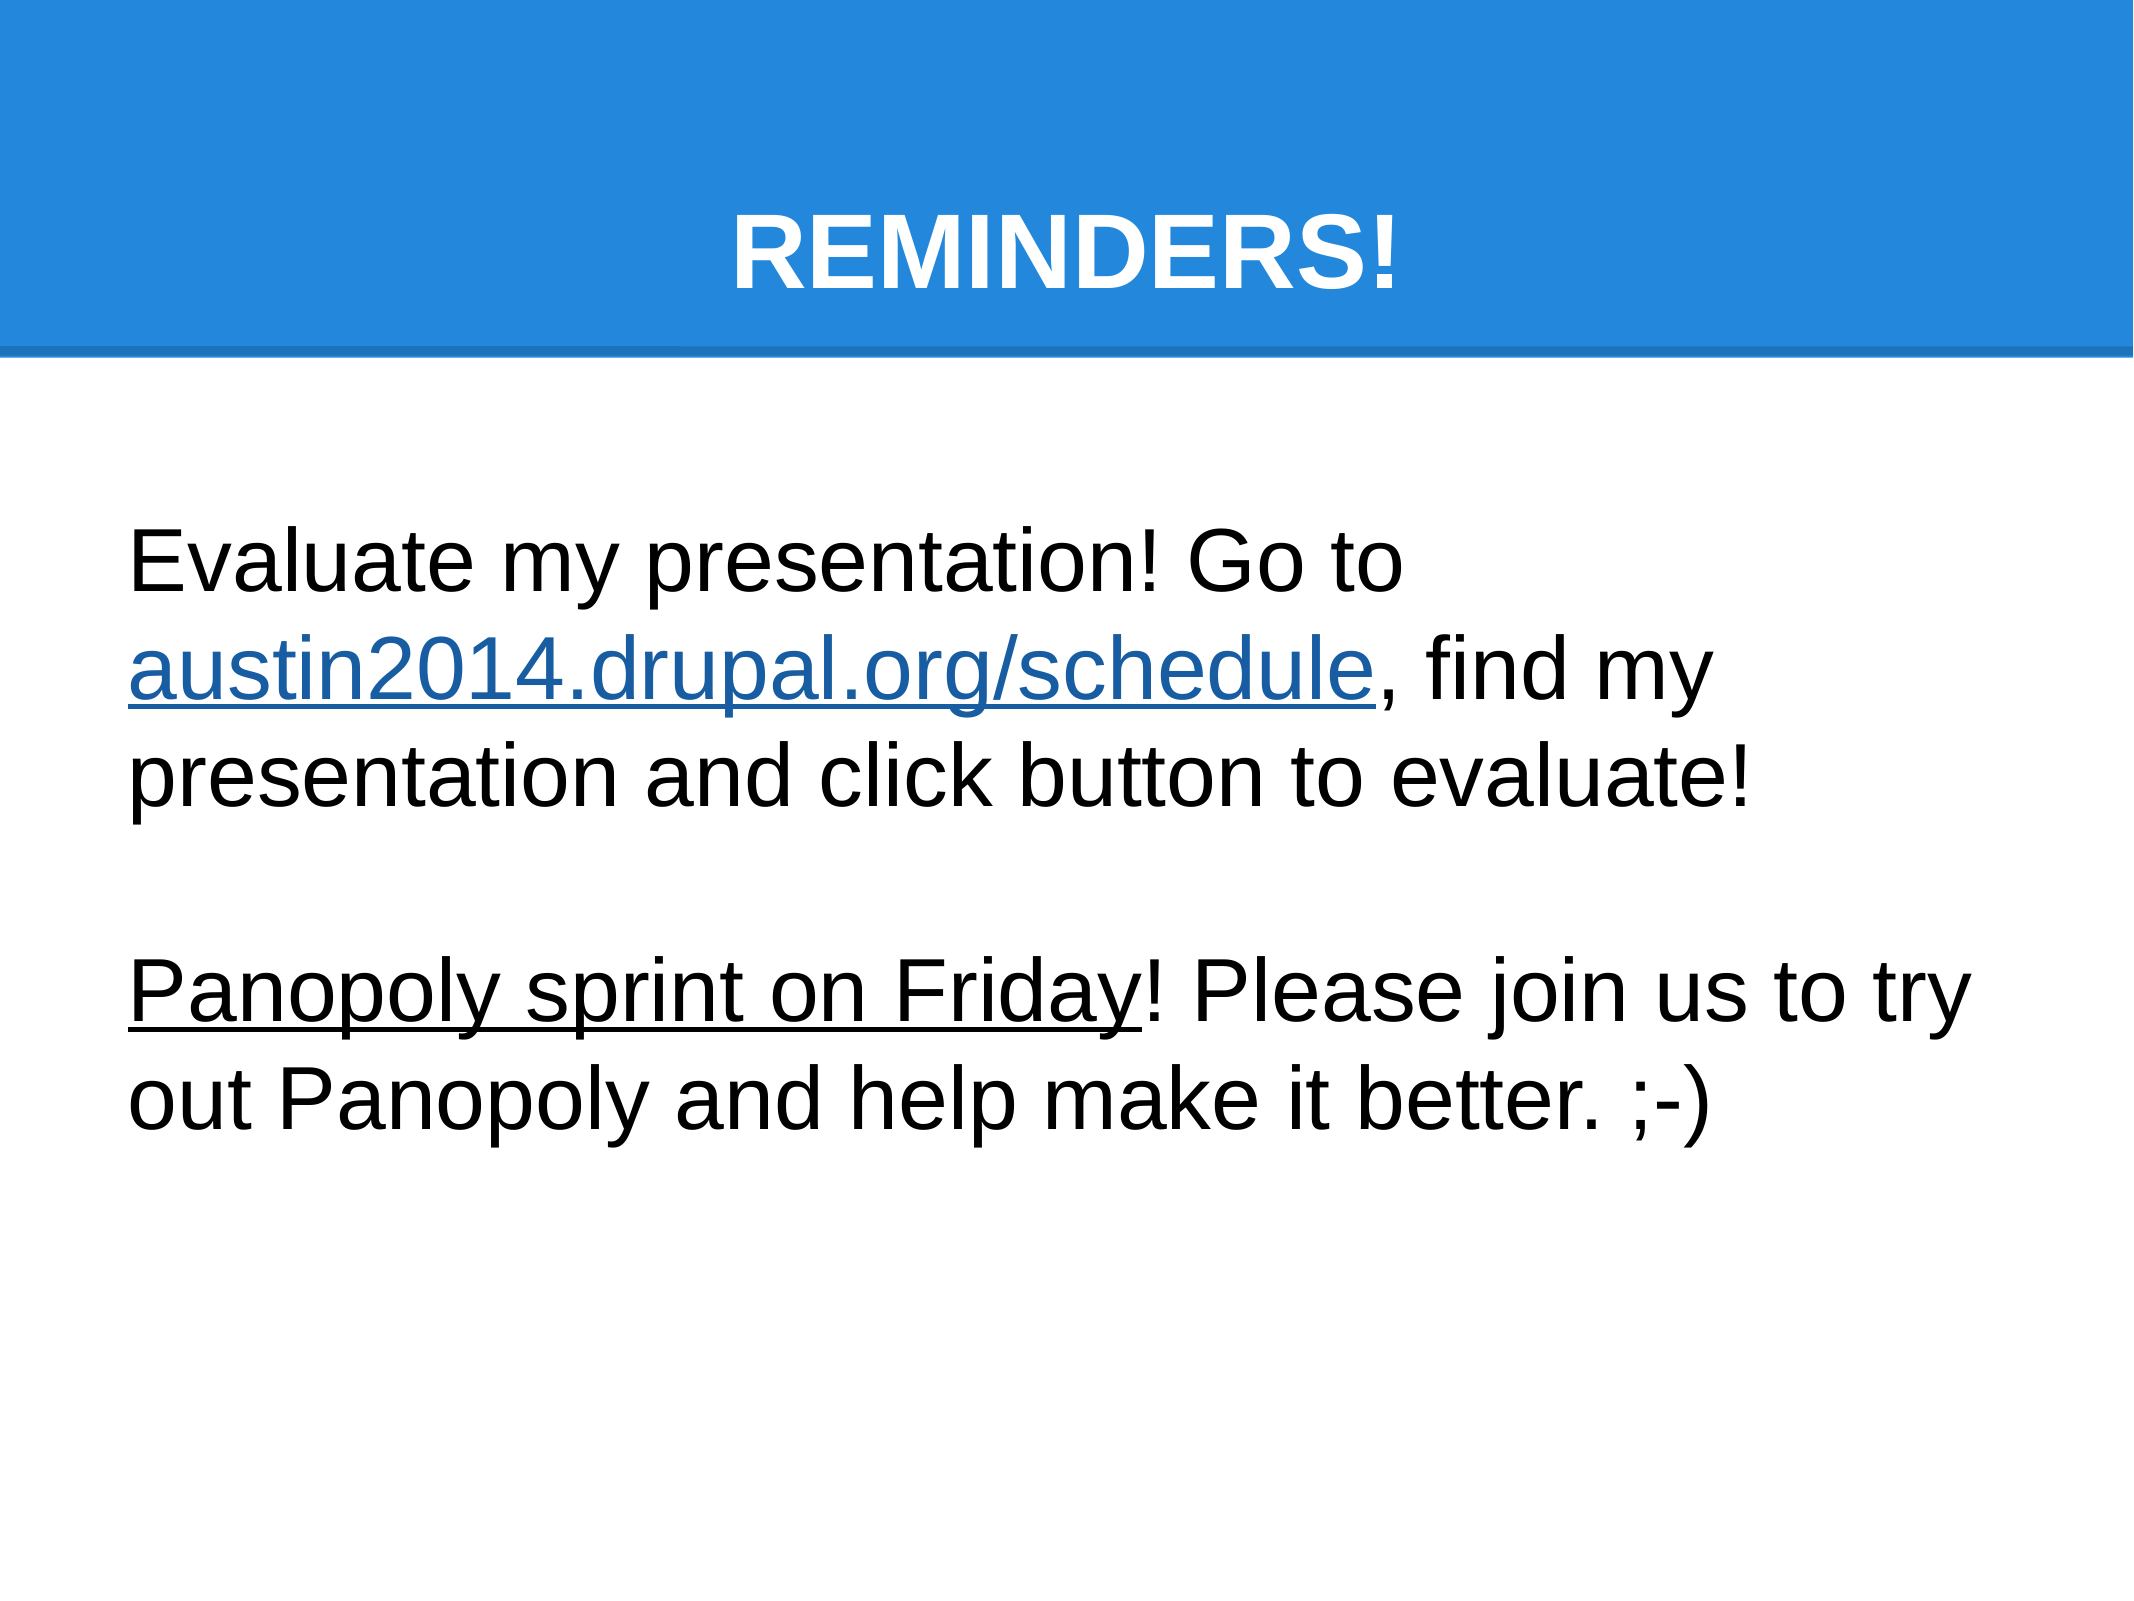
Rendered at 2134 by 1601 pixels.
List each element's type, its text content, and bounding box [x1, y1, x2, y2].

list Evaluate my presentation! Go to austin2014.drupal.org/schedule, find my presentation and click button to evaluate! Panopoly sprint on Friday! Please join us to try out Panopoly and help make it better. ;-) [106, 373, 2027, 1533]
title REMINDERS! [106, 64, 2027, 331]
